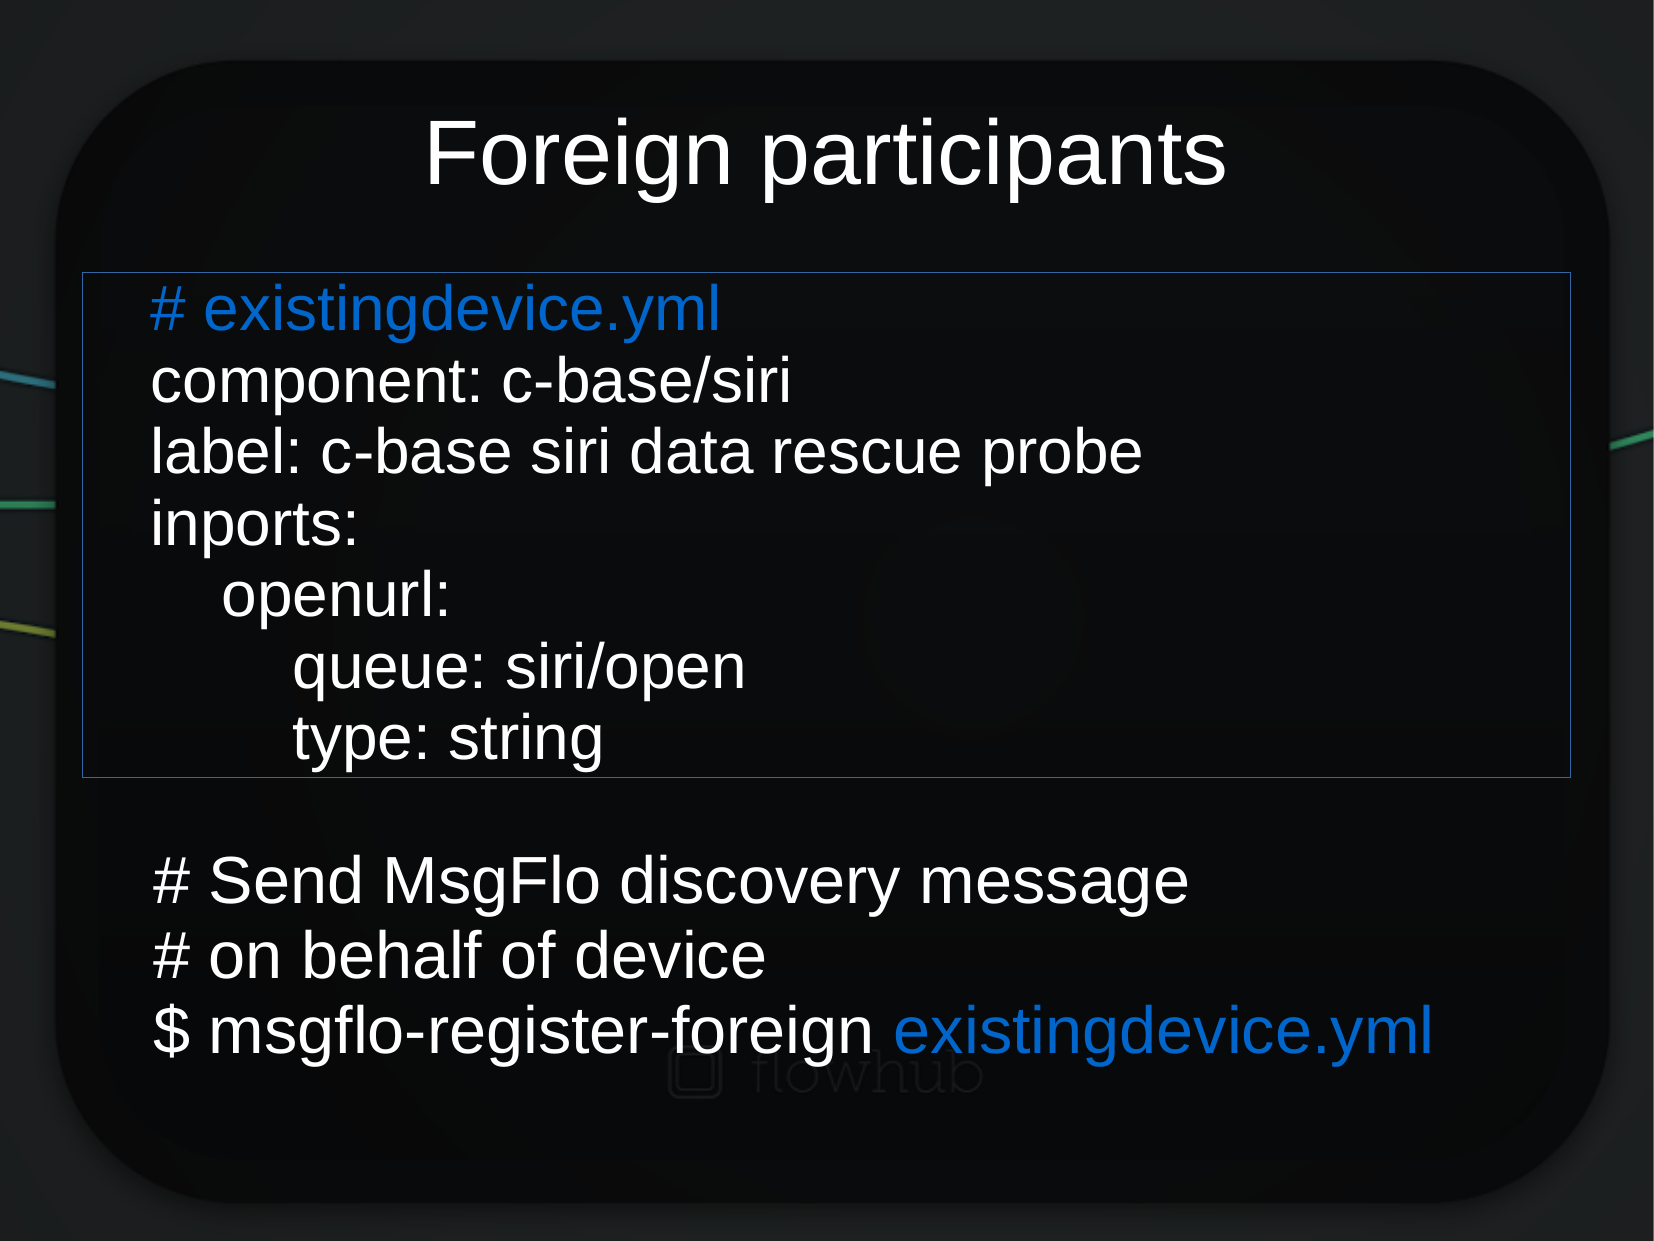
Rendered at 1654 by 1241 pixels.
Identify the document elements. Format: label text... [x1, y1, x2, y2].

title Foreign participants [82, 49, 1571, 257]
list # Send MsgFlo discovery message # on behalf of device $ msgflo-register-foreign existingdevice.yml [82, 843, 1571, 1187]
list # existingdevice.yml component: c-base/siri label: c-base siri data rescue probe inports: openurl: queue: siri/open type: string [82, 272, 1571, 778]
picture [0, 0, 1654, 1241]
